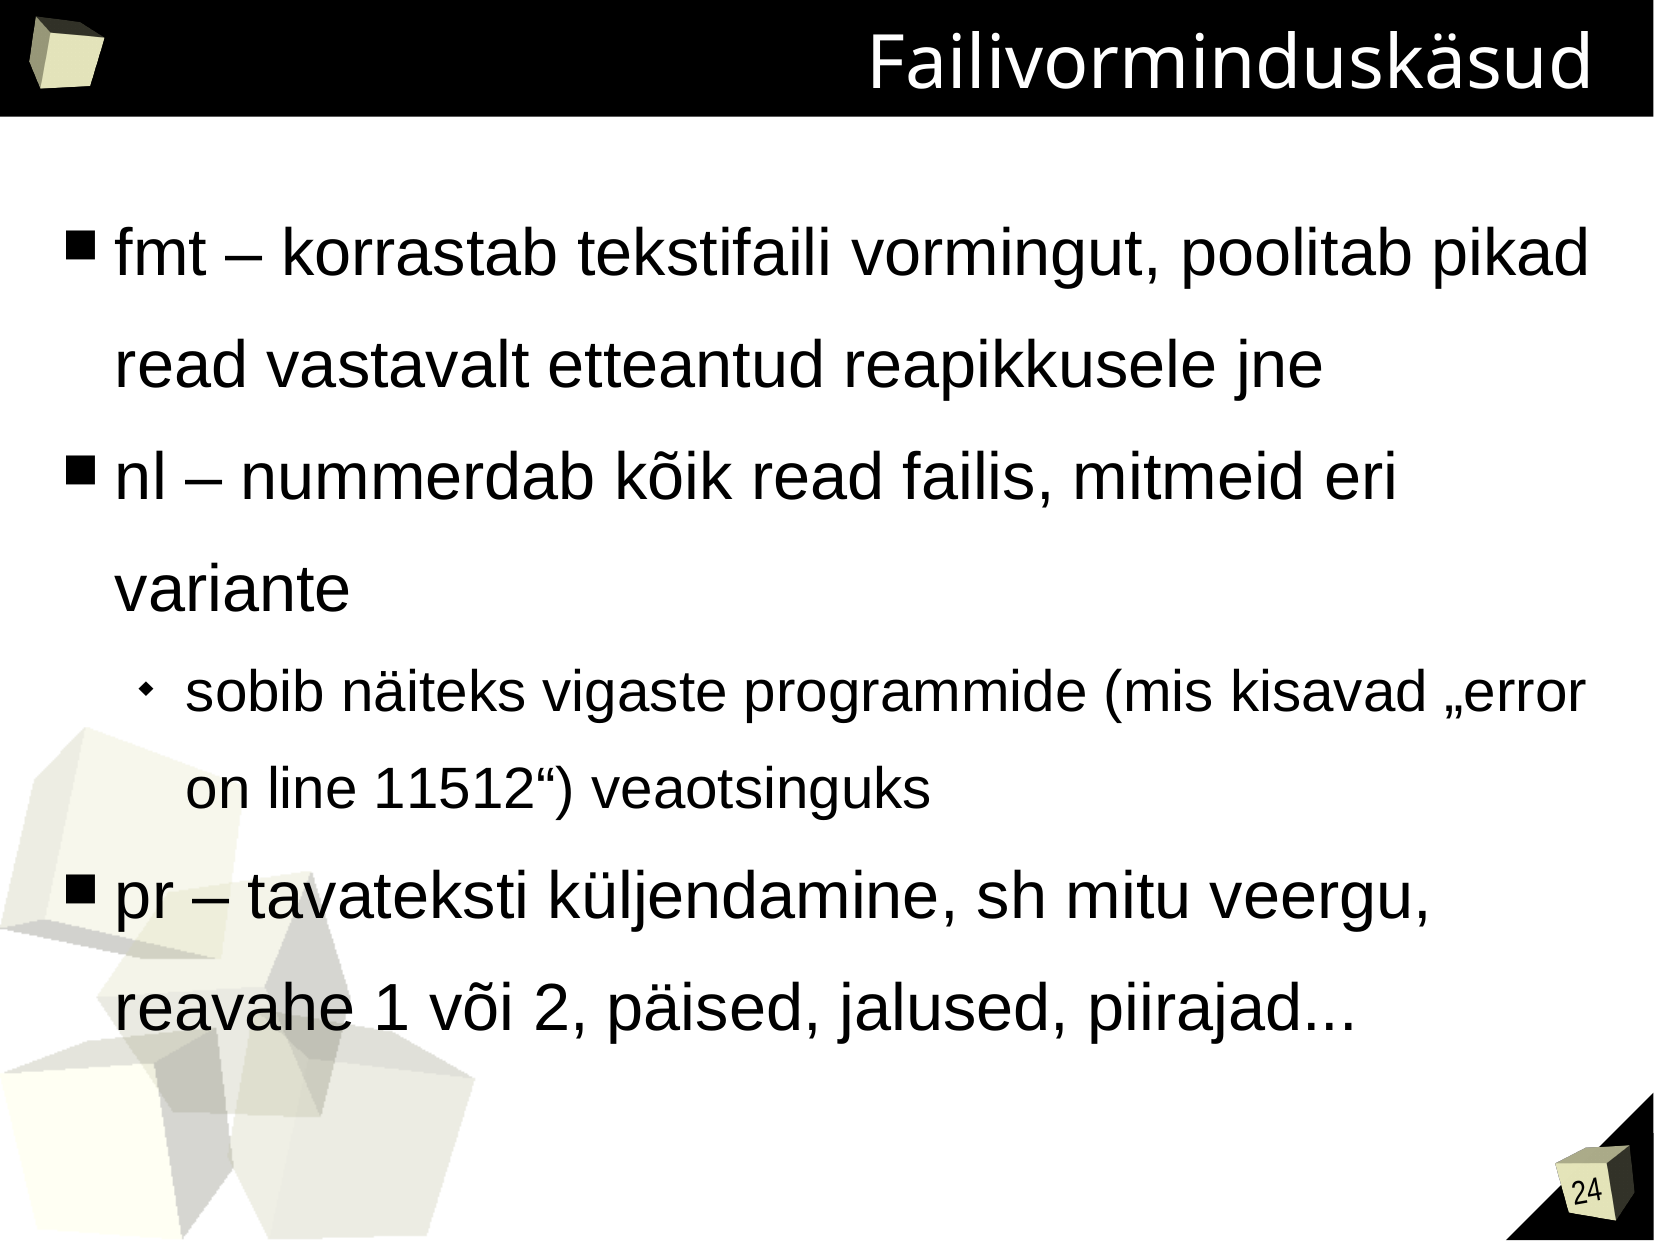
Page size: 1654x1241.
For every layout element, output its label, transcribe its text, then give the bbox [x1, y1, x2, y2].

picture [0, 726, 477, 1241]
list fmt – korrastab tekstifaili vormingut, poolitab pikad read vastavalt etteantud reapikkusele jne nl – nummerdab kõik read failis, mitmeid eri variante sobib näiteks vigaste programmide (mis kisavad „error on line 11512“) veaotsinguks pr – tavateksti küljendamine, sh mitu veergu, reavahe 1 või 2, päised, jalused, piirajad... [44, 177, 1611, 1214]
title Failivorminduskäsud [118, 0, 1595, 119]
